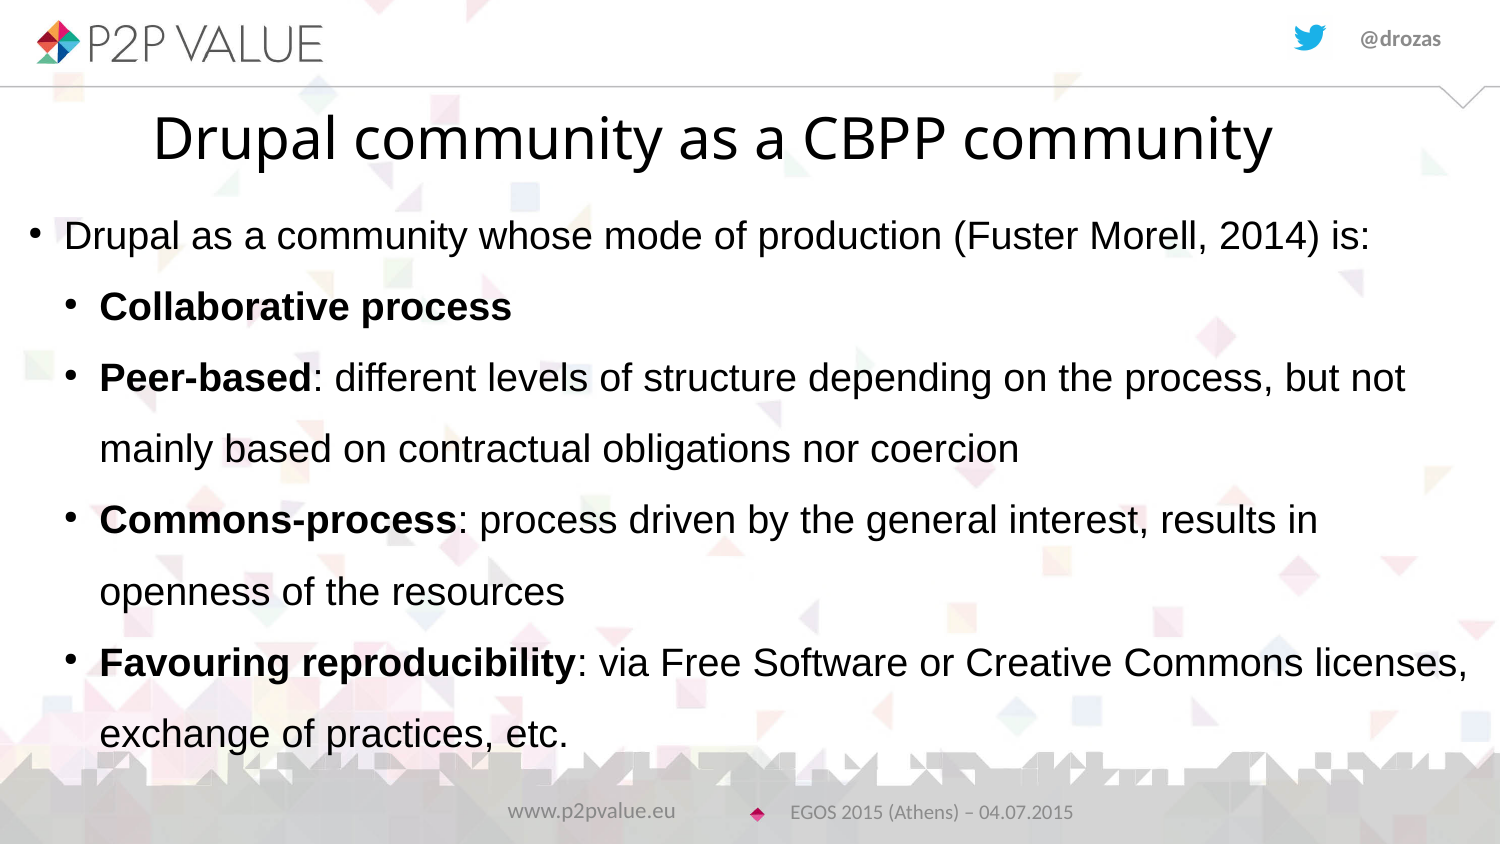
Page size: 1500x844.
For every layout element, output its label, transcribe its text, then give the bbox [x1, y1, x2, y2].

text_box @drozas [1333, 15, 1455, 60]
picture [0, 0, 1500, 844]
title Drupal community as a CBPP community [60, 92, 1366, 180]
text_box www.p2pvalue.eu [501, 789, 720, 829]
text_box EGOS 2015 (Athens) – 04.07.2015 [777, 788, 1470, 834]
subtitle Drupal as a community whose mode of production (Fuster Morell, 2014) is: Collaborative process Peer-based: different levels of structure depending on the process, but not mainly based on contractual obligations nor coercion Commons-process: process driven by the general interest, results in openness of the resources Favouring reproducibility: via Free Software or Creative Commons licenses, exchange of practices, etc. [15, 180, 1496, 796]
